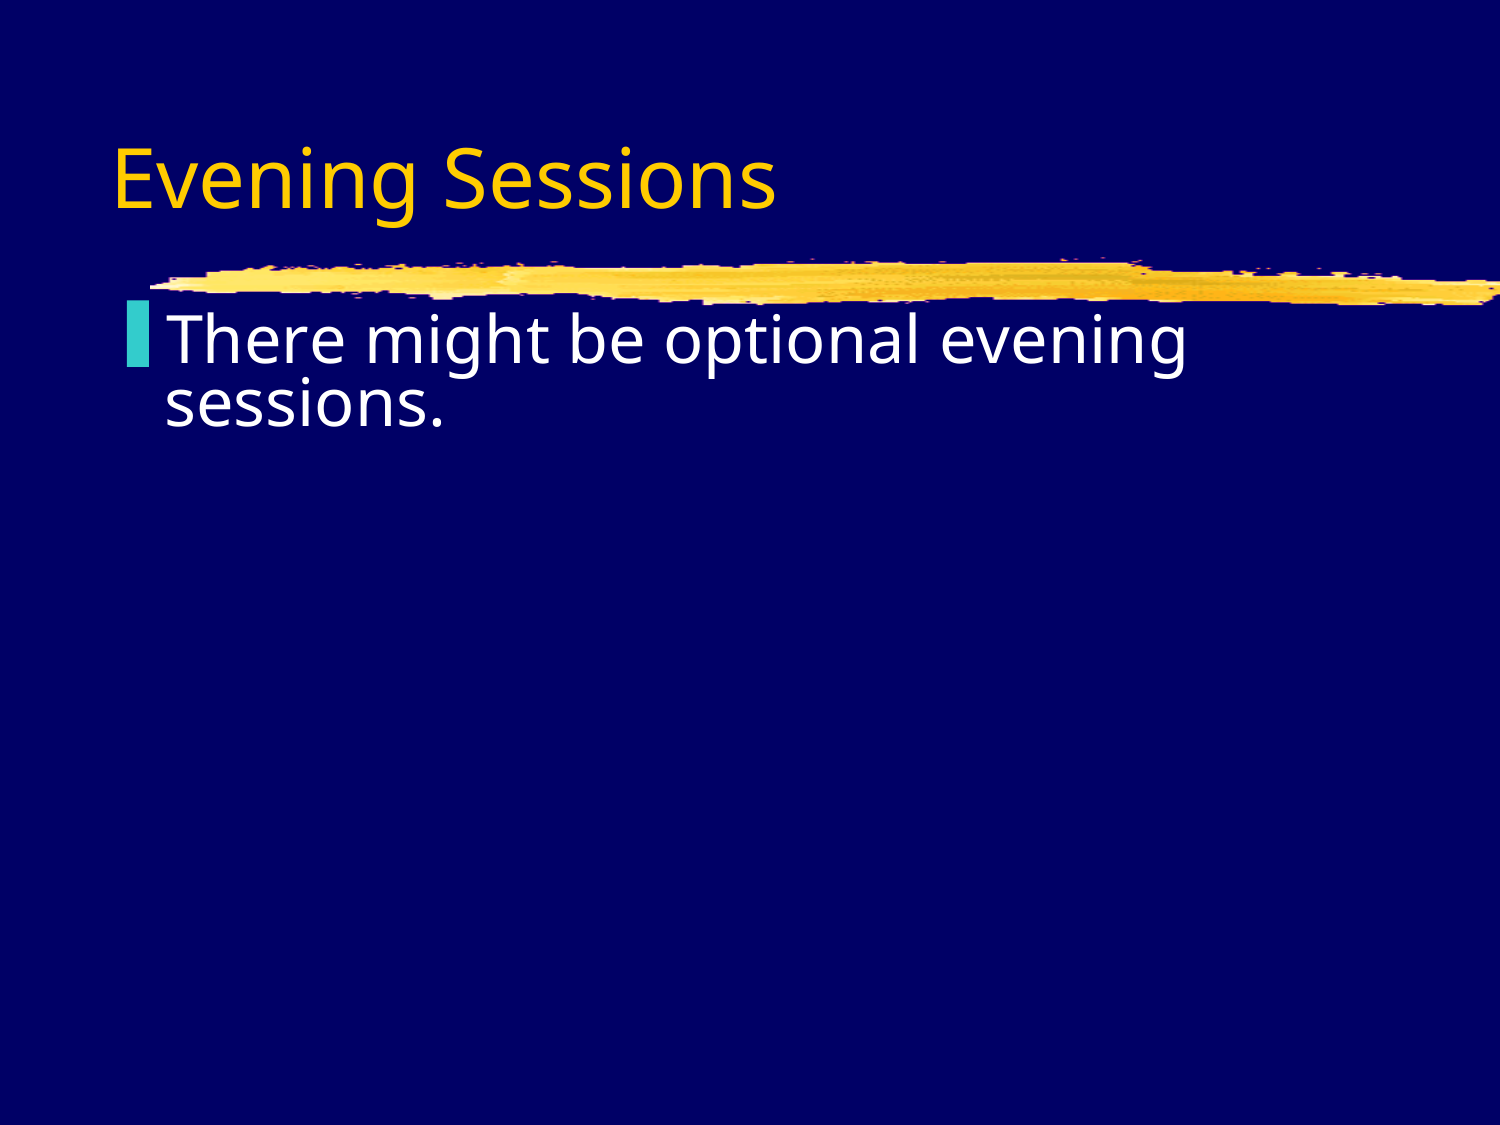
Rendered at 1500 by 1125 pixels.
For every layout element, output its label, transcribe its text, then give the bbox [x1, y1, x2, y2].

picture [150, 252, 1500, 316]
list There might be optional evening sessions. [110, 312, 1391, 1118]
title Evening Sessions [110, 78, 1391, 297]
